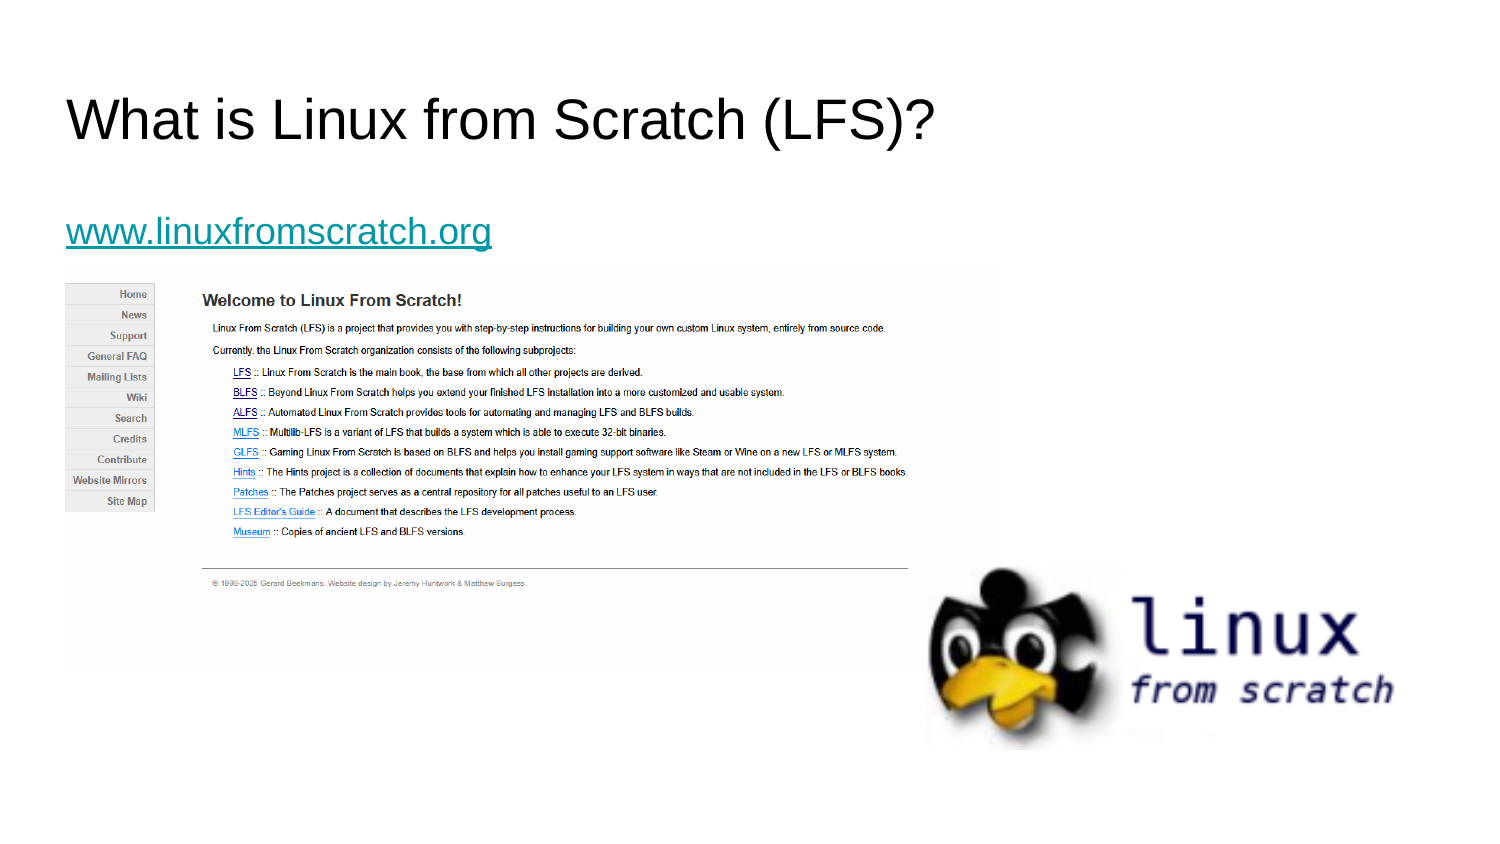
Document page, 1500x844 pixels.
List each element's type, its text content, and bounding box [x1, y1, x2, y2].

list www.linuxfromscratch.org [51, 189, 1449, 750]
title What is Linux from Scratch (LFS)? [51, 72, 1449, 167]
picture [65, 266, 1397, 750]
